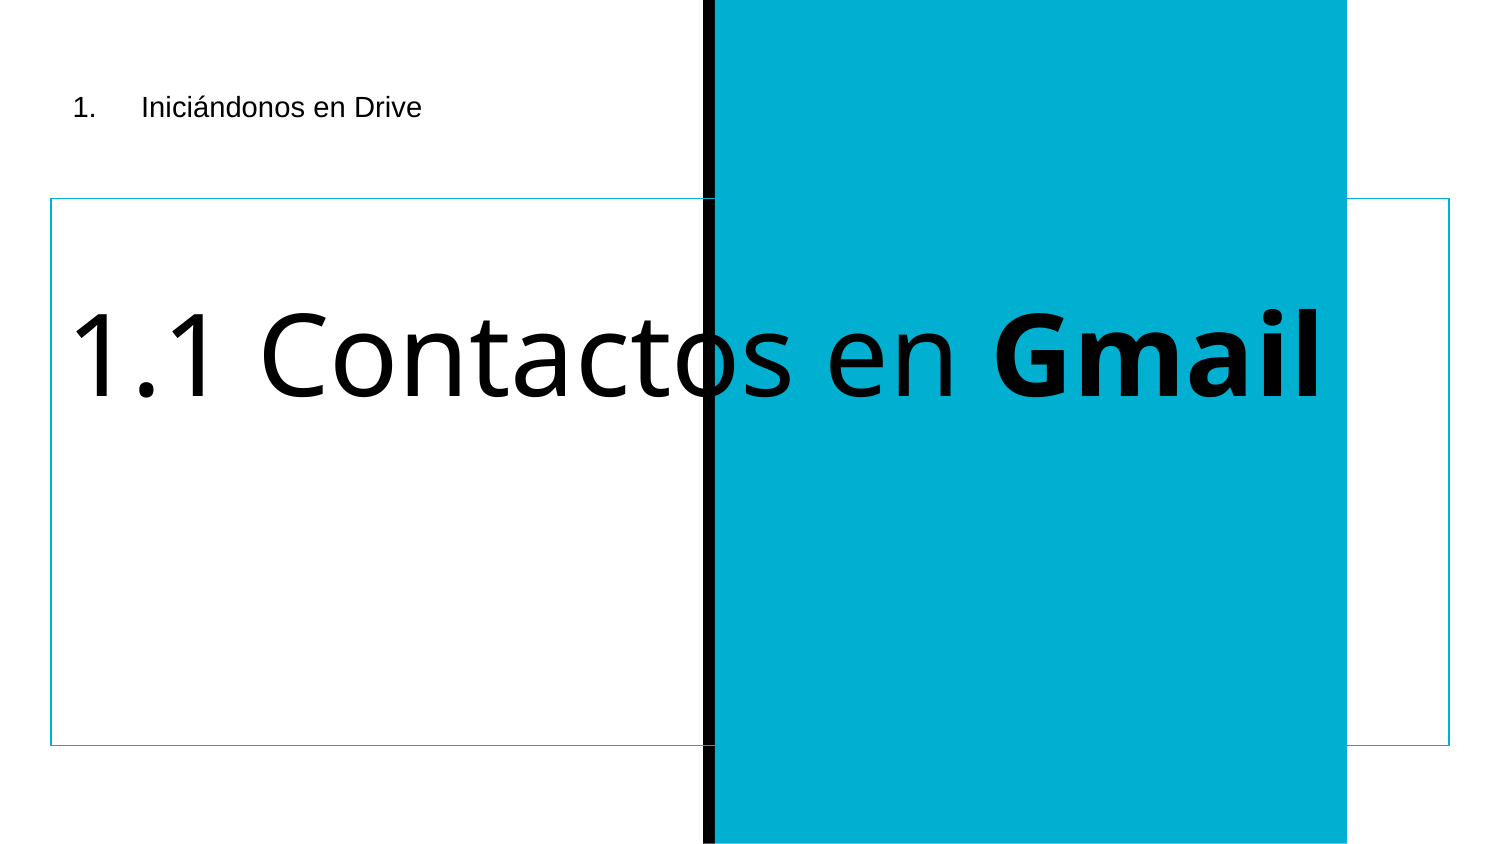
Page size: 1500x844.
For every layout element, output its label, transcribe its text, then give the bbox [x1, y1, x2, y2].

list 1.1 Contactos en Gmail [51, 198, 1449, 746]
title Iniciándonos en Drive [51, 72, 1449, 167]
